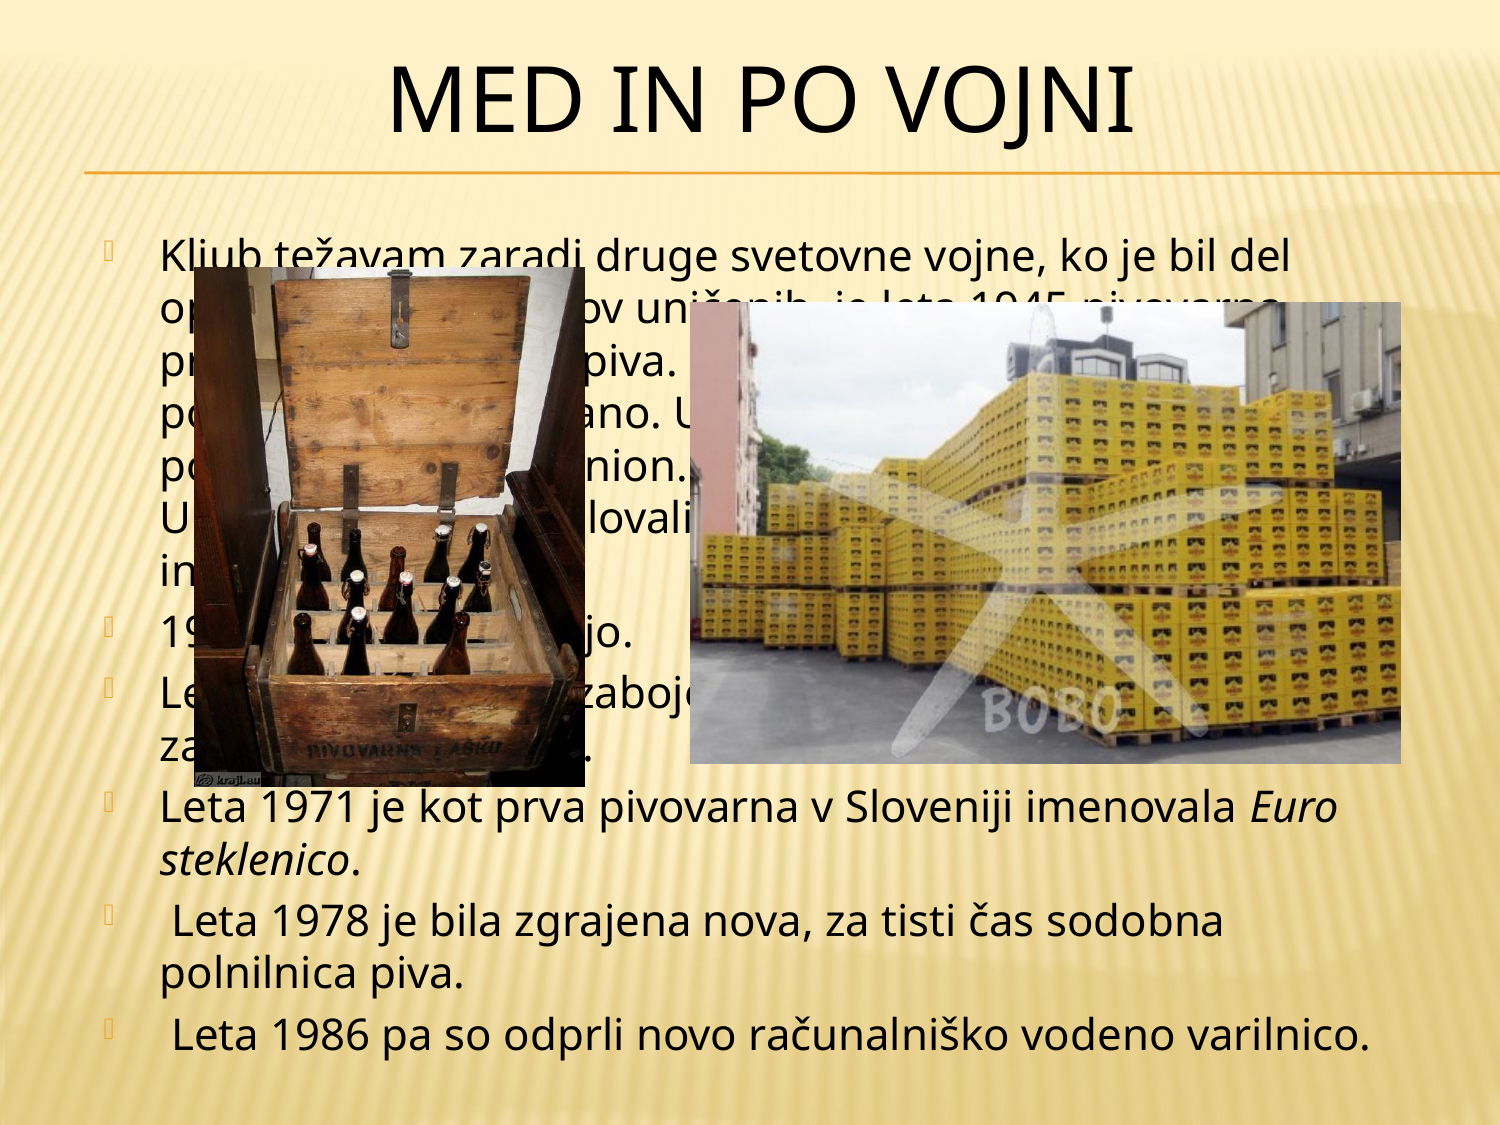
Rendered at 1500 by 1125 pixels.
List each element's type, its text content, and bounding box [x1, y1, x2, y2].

list Kljub težavam zaradi druge svetovne vojne, ko je bil del opreme in tovornjakov uničenih, je leta 1945 pivovarna proizvedla 45.000 hl piva. Leta 1946 je bilo podjetje nacionalizirano. Ustanovljeno je bilo družbeno podjetje Pivovarna Union. Po drugi svetovni vojni sta ob Unionu v Sloveniji delovali še pivovarni Laško in Talis v Mariboru. 1965 prvi izvoz v Italijo. Leta 1967 so lesene zaboje za pivo nadomestili s plastičnimi zaboji rumene barve. Leta 1971 je kot prva pivovarna v Sloveniji imenovala Euro steklenico. Leta 1978 je bila zgrajena nova, za tisti čas sodobna polnilnica piva. Leta 1986 pa so odprli novo računalniško vodeno varilnico. [88, 220, 1425, 988]
picture [0, 0, 1500, 1125]
title MED IN PO VOJNI [135, 30, 1411, 162]
